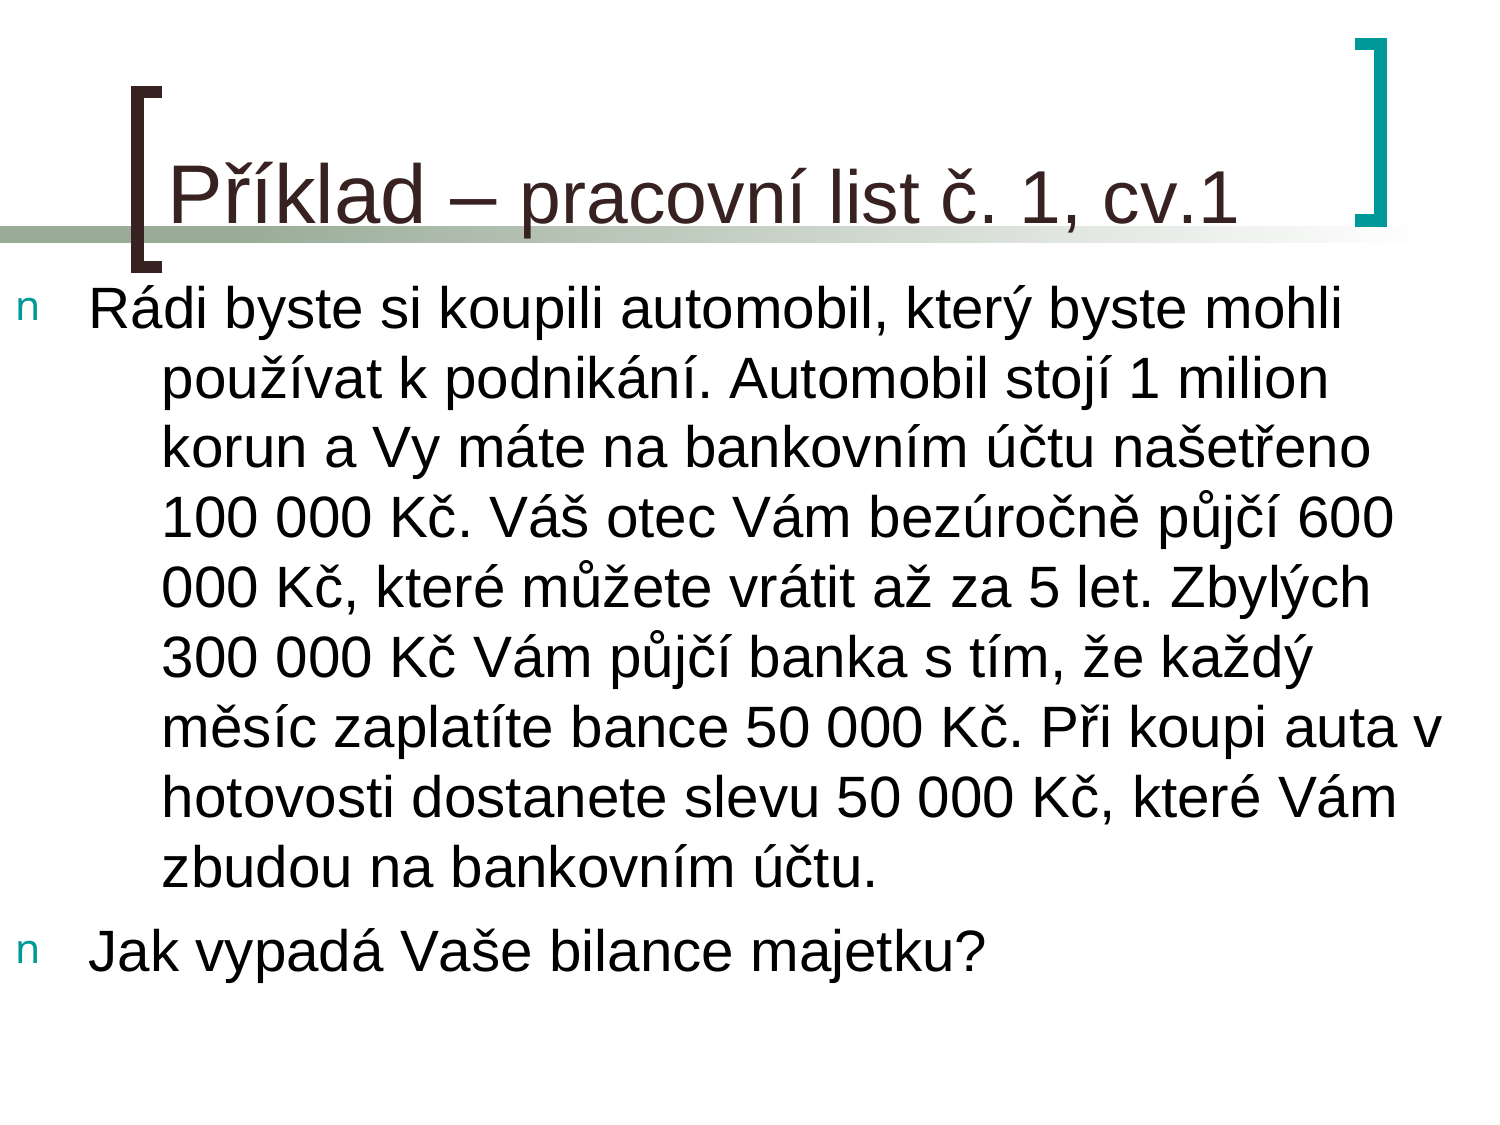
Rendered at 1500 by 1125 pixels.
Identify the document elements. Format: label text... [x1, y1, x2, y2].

list Rádi byste si koupili automobil, který byste mohli používat k podnikání. Automobil stojí 1 milion korun a Vy máte na bankovním účtu našetřeno 100 000 Kč. Váš otec Vám bezúročně půjčí 600 000 Kč, které můžete vrátit až za 5 let. Zbylých 300 000 Kč Vám půjčí banka s tím, že každý měsíc zaplatíte bance 50 000 Kč. Při koupi auta v hotovosti dostanete slevu 50 000 Kč, které Vám zbudou na bankovním účtu. Jak vypadá Vaše bilance majetku? [0, 262, 1465, 1006]
title Příklad – pracovní list č. 1, cv.1 [152, 15, 1328, 248]
